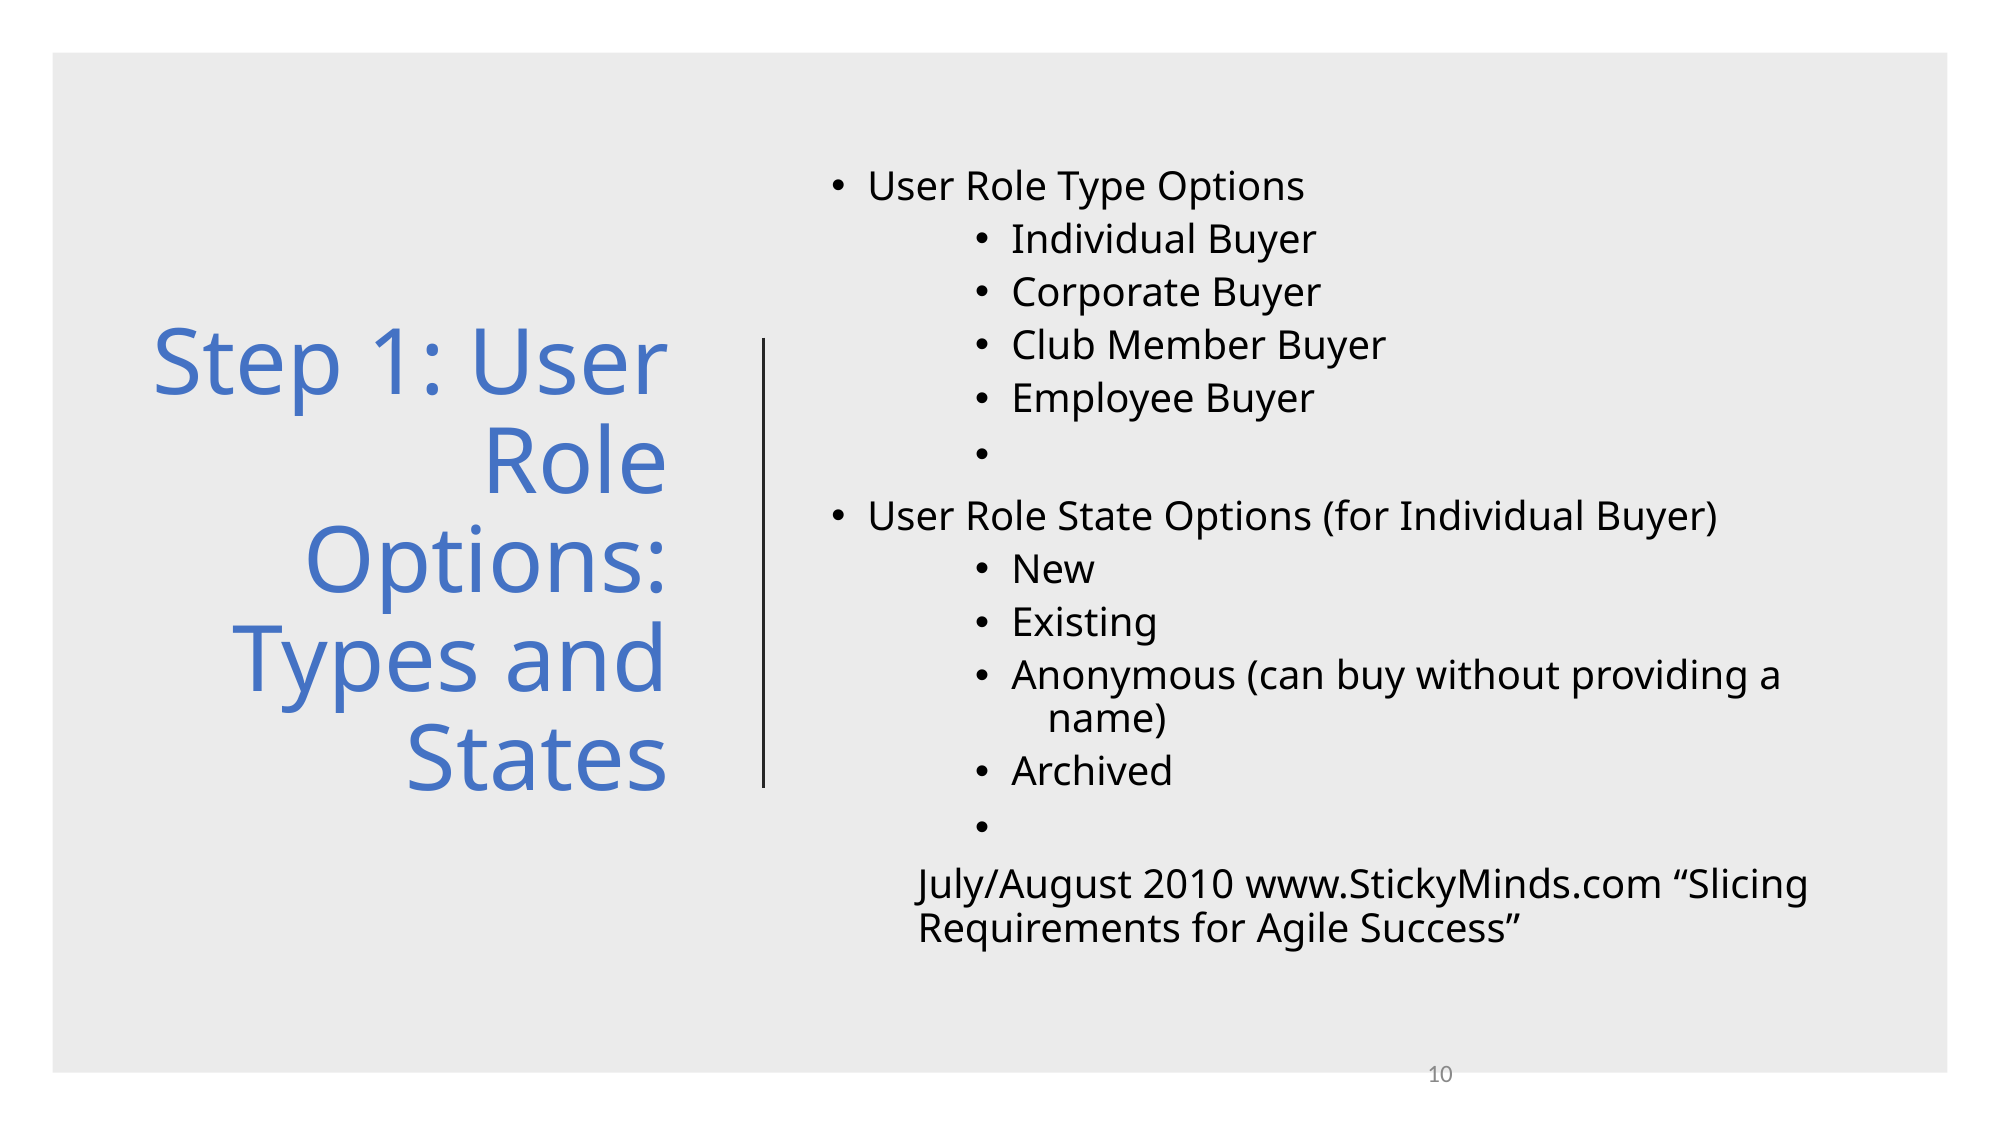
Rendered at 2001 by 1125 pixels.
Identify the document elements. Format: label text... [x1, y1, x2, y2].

list User Role Type Options Individual Buyer Corporate Buyer Club Member Buyer Employee Buyer User Role State Options (for Individual Buyer) New Existing Anonymous (can buy without providing a name) Archived July/August 2010 www.StickyMinds.com “Slicing Requirements for Agile Success” [816, 158, 1863, 967]
text_box [53, 53, 1947, 1073]
text_box 10 [1412, 1042, 1863, 1103]
title Step 1: User Role Options: Types and States [137, 158, 711, 967]
